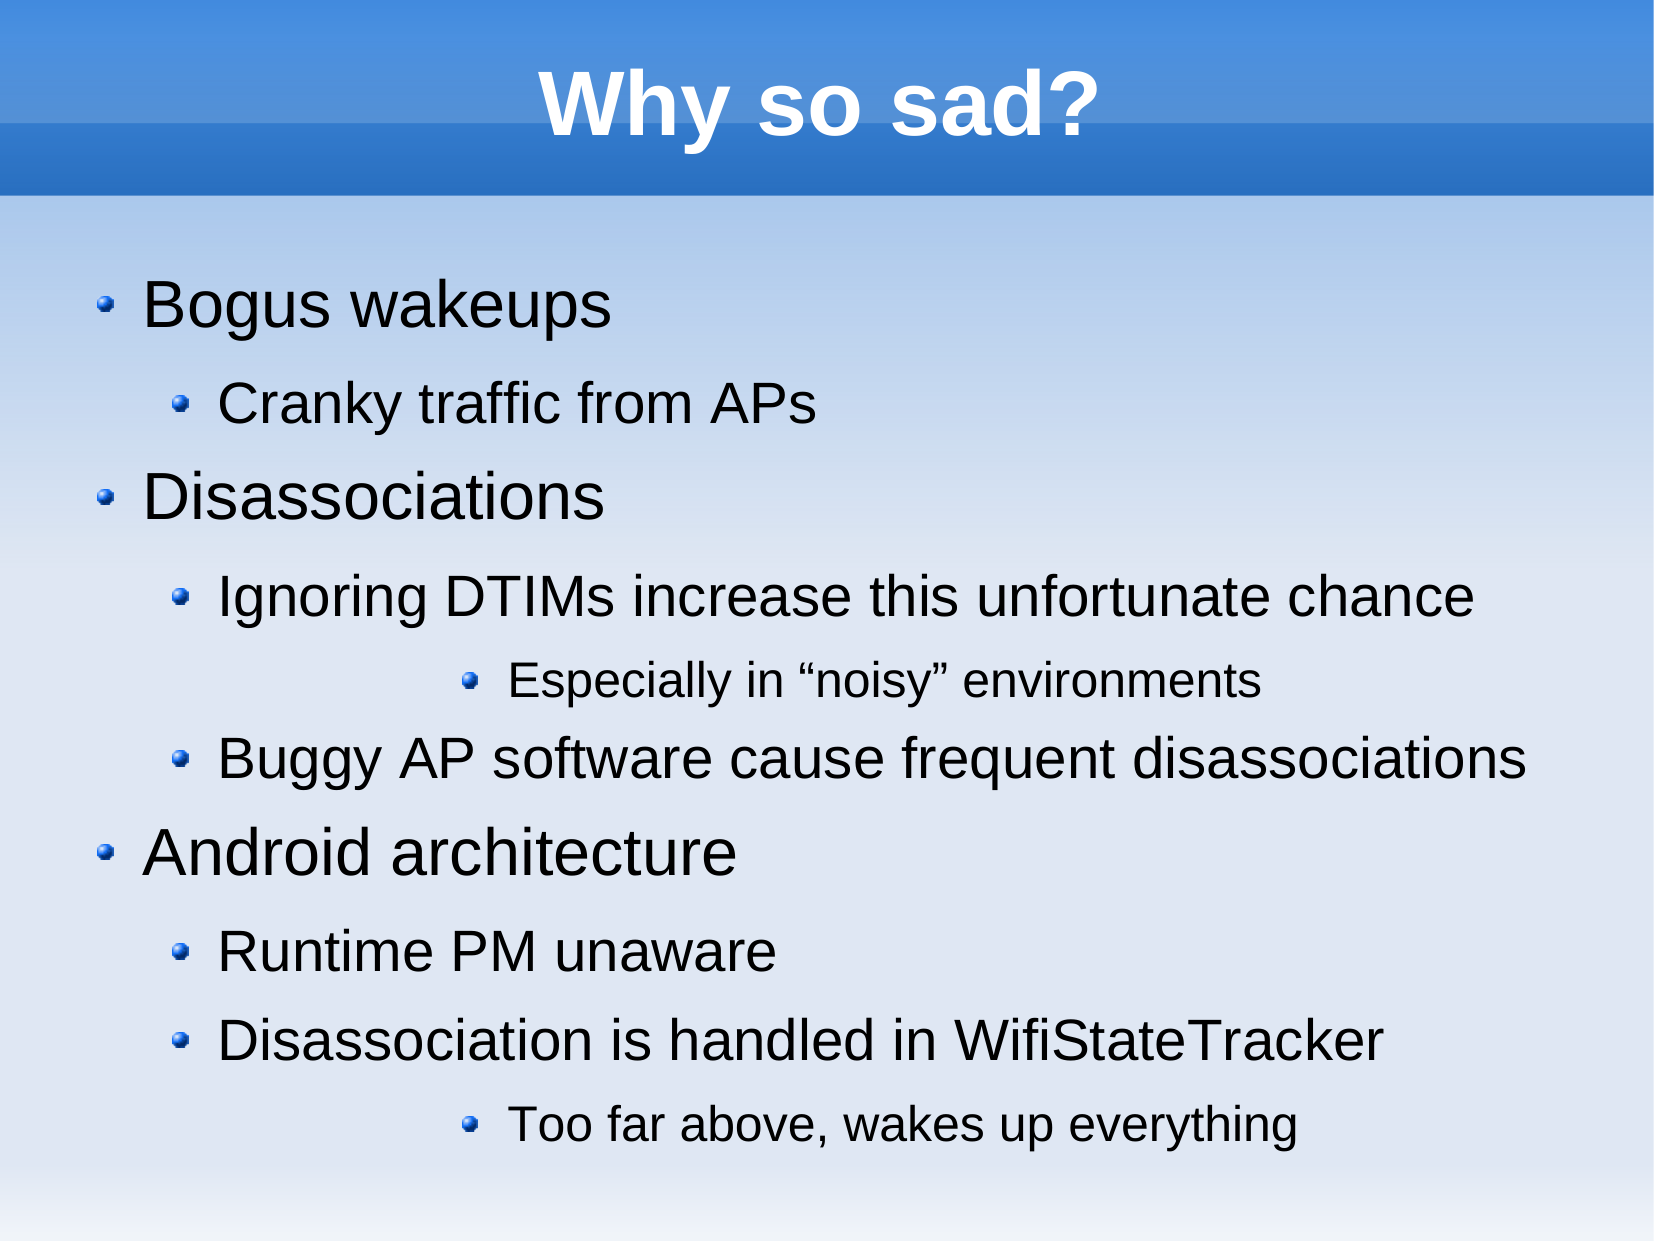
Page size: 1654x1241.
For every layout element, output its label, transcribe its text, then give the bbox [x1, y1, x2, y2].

list Bogus wakeups Cranky traffic from APs Disassociations Ignoring DTIMs increase this unfortunate chance Especially in “noisy” environments Buggy AP software cause frequent disassociations Android architecture Runtime PM unaware Disassociation is handled in WifiStateTracker Too far above, wakes up everything [82, 266, 1571, 1172]
picture [0, 0, 1654, 1241]
title Why so sad? [76, 0, 1565, 208]
